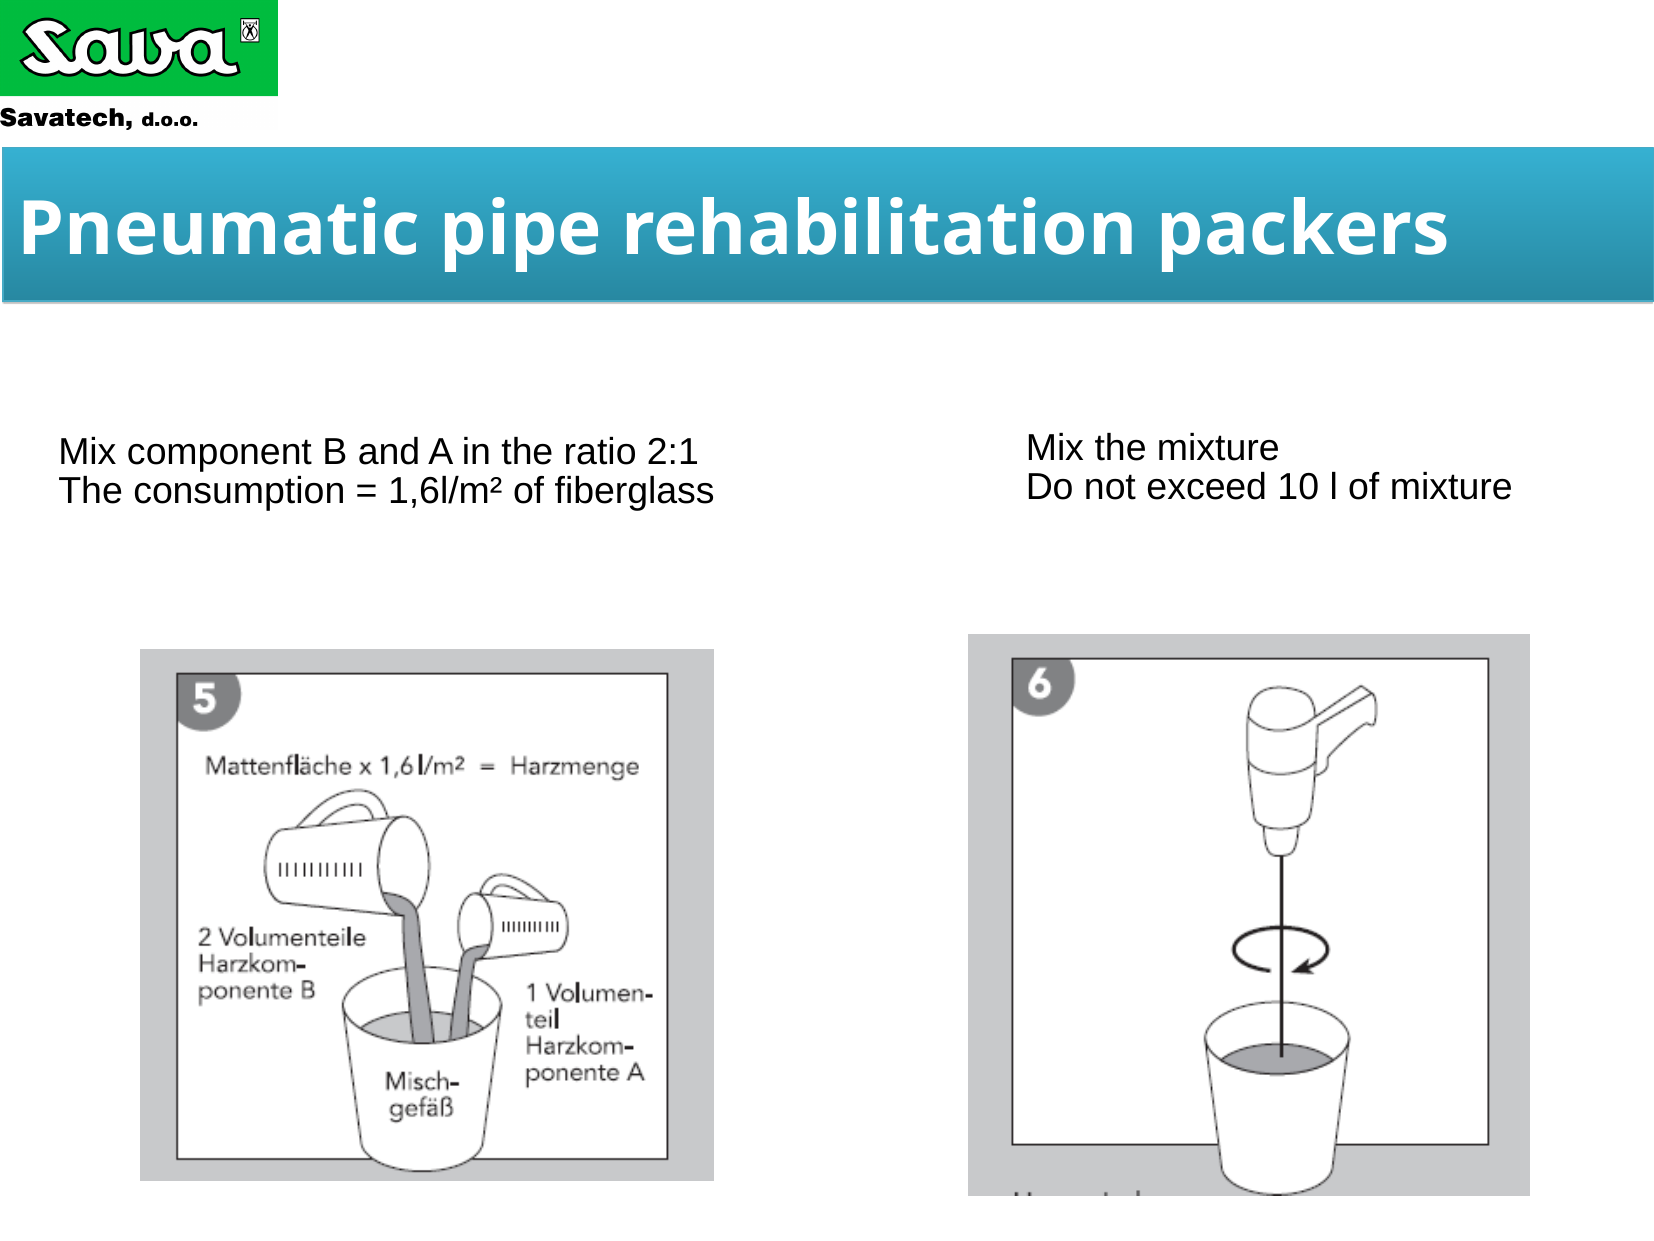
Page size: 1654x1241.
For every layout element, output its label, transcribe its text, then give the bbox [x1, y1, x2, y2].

picture [0, 0, 278, 130]
picture [968, 634, 1530, 1196]
picture [140, 649, 714, 1181]
text_box Pneumatic pipe rehabilitation packers [3, 148, 1654, 301]
text_box Mix the mixture Do not exceed 10 l of mixture [885, 348, 1654, 585]
text_box Mix component B and A in the ratio 2:1 The consumption = 1,6l/m² of fiberglass [2, 371, 771, 609]
